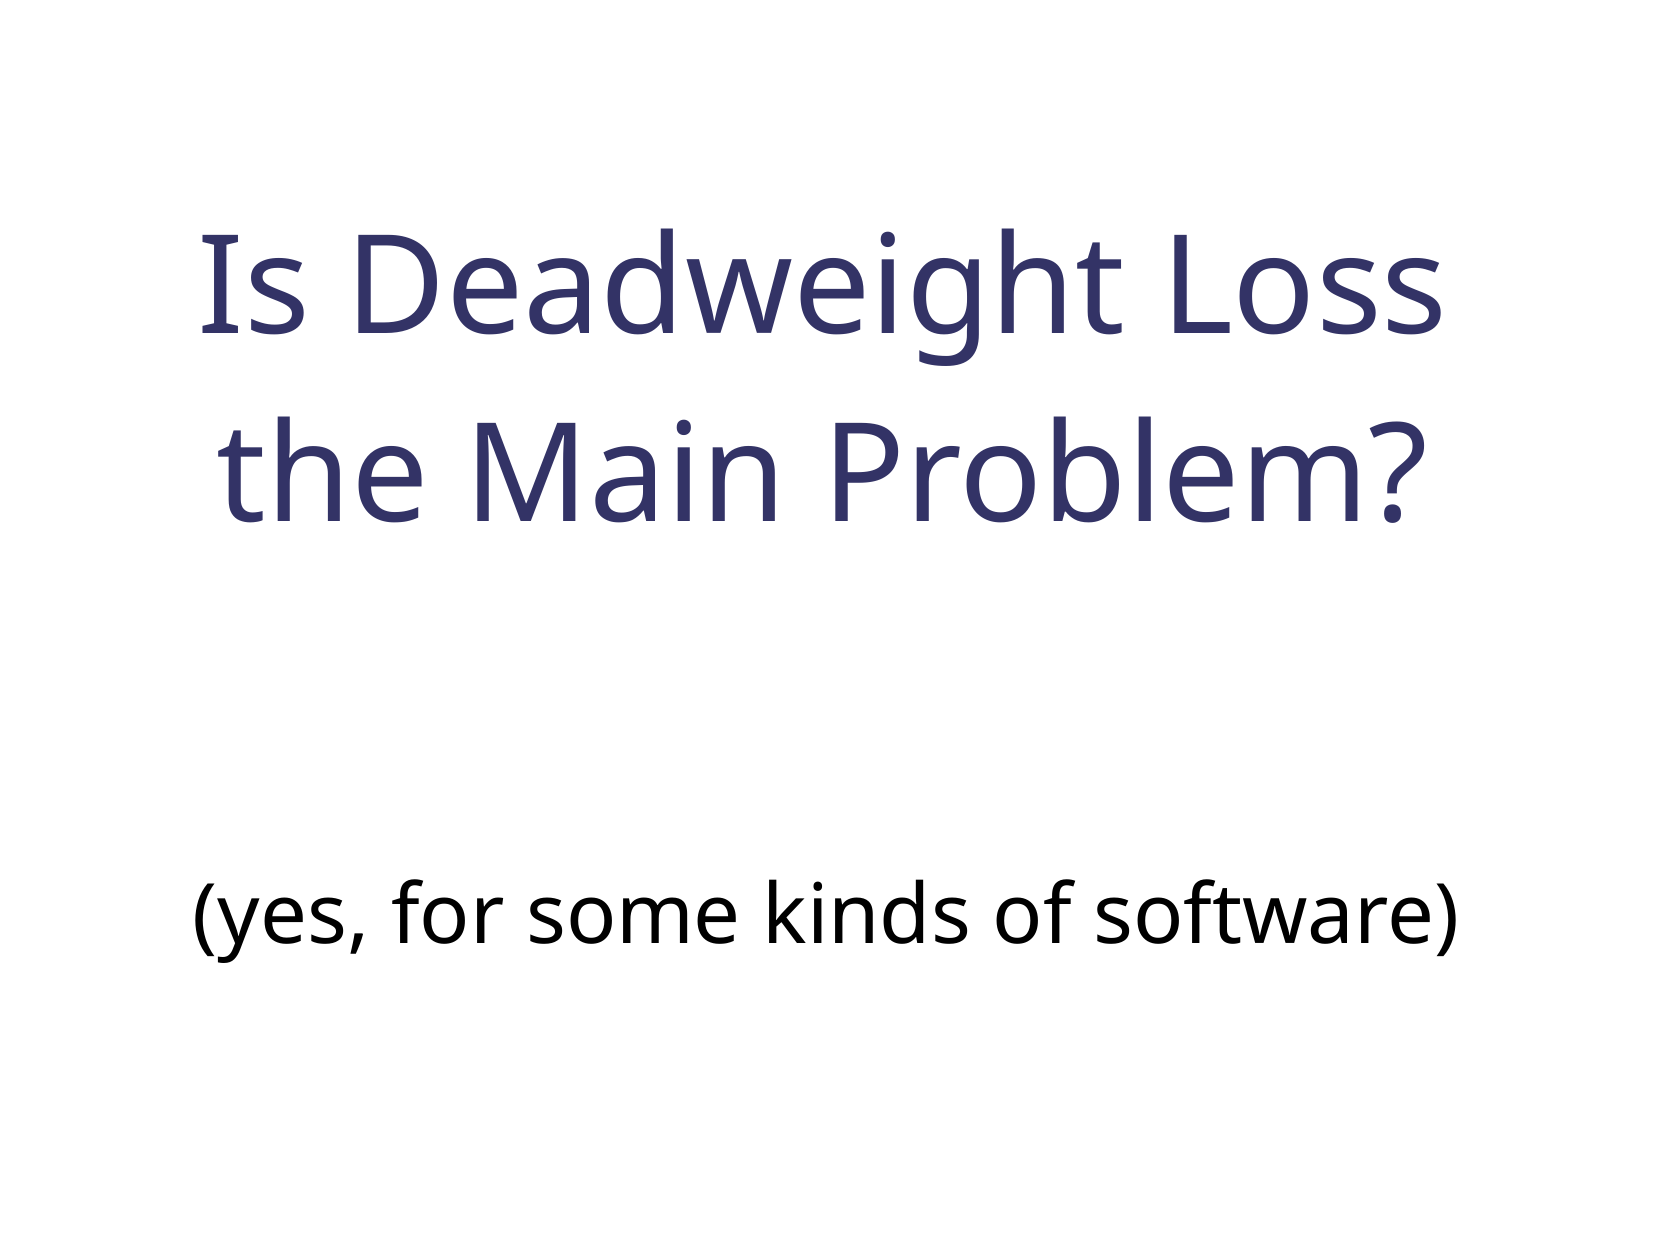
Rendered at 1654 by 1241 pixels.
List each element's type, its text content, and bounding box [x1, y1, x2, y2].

title Is Deadweight Loss the Main Problem? [78, 206, 1568, 542]
subtitle (yes, for some kinds of software) [82, 720, 1571, 1102]
